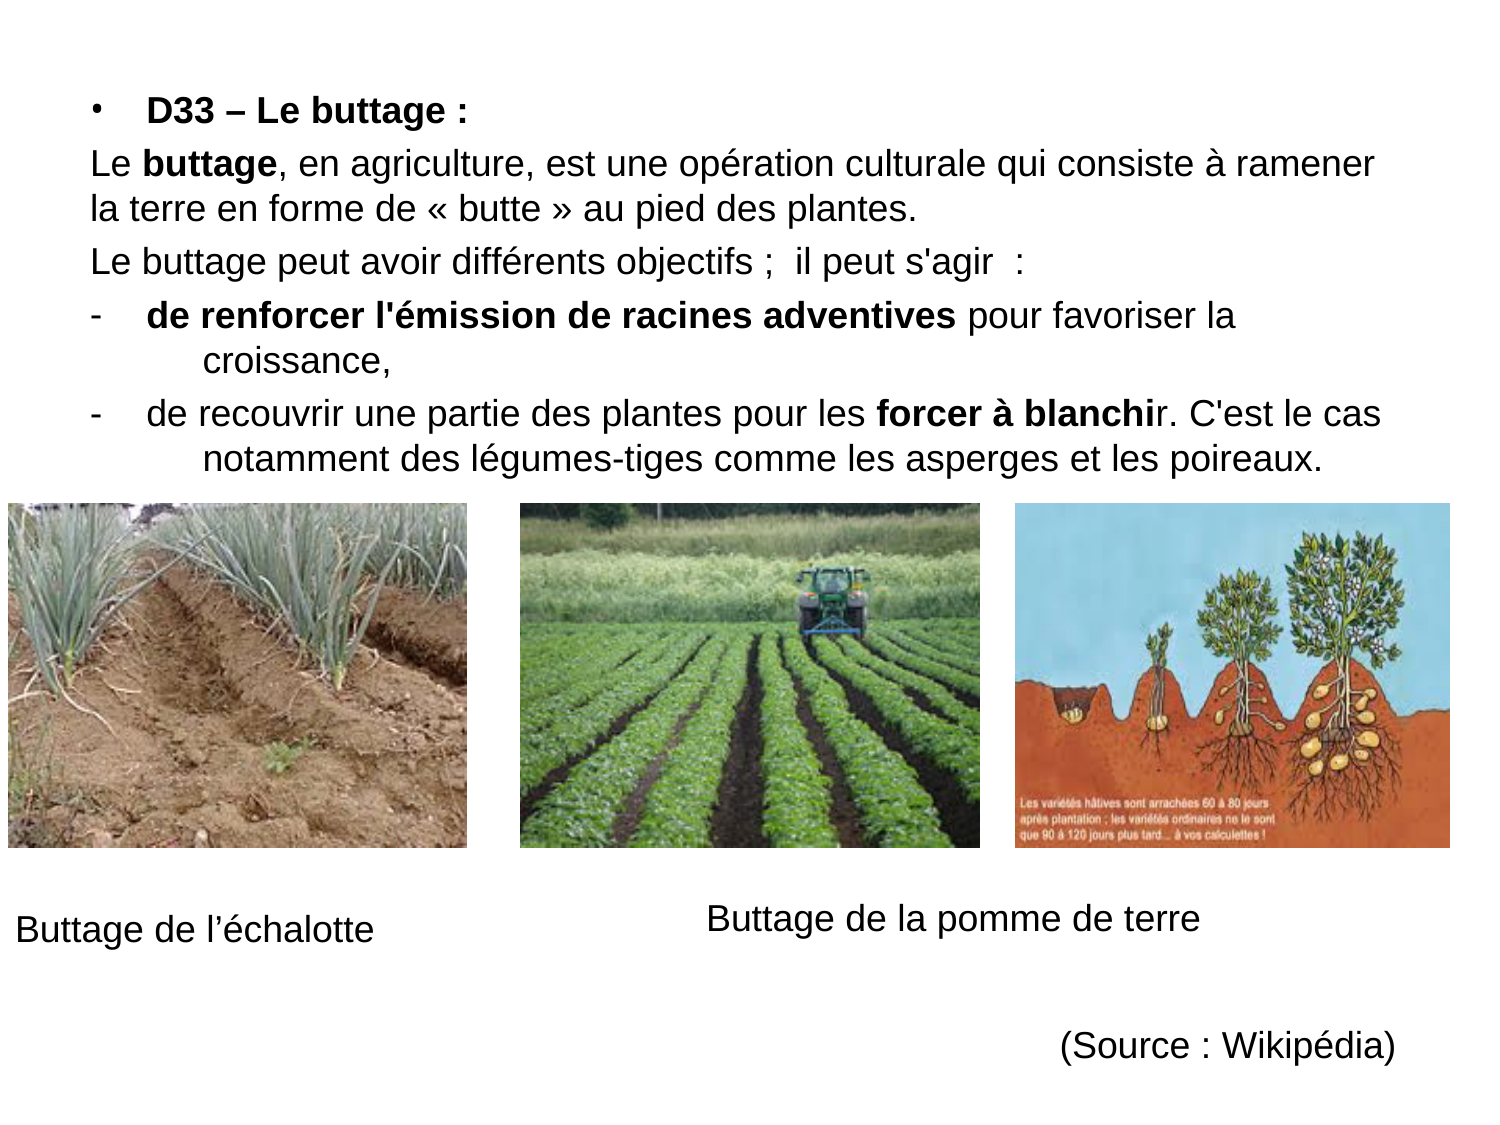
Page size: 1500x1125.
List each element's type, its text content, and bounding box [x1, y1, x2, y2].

picture [520, 503, 980, 848]
picture [1015, 503, 1450, 848]
list D33 – Le buttage : Le buttage, en agriculture, est une opération culturale qui consiste à ramener la terre en forme de « butte » au pied des plantes. Le buttage peut avoir différents objectifs ; il peut s'agir : de renforcer l'émission de racines adventives pour favoriser la croissance, de recouvrir une partie des plantes pour les forcer à blanchir. C'est le cas notamment des légumes-tiges comme les asperges et les poireaux. (Source : Wikipédia) [75, 78, 1412, 1111]
text_box Buttage de la pomme de terre [690, 886, 1388, 947]
picture [8, 503, 467, 848]
text_box Buttage de l’échalotte [0, 897, 402, 958]
